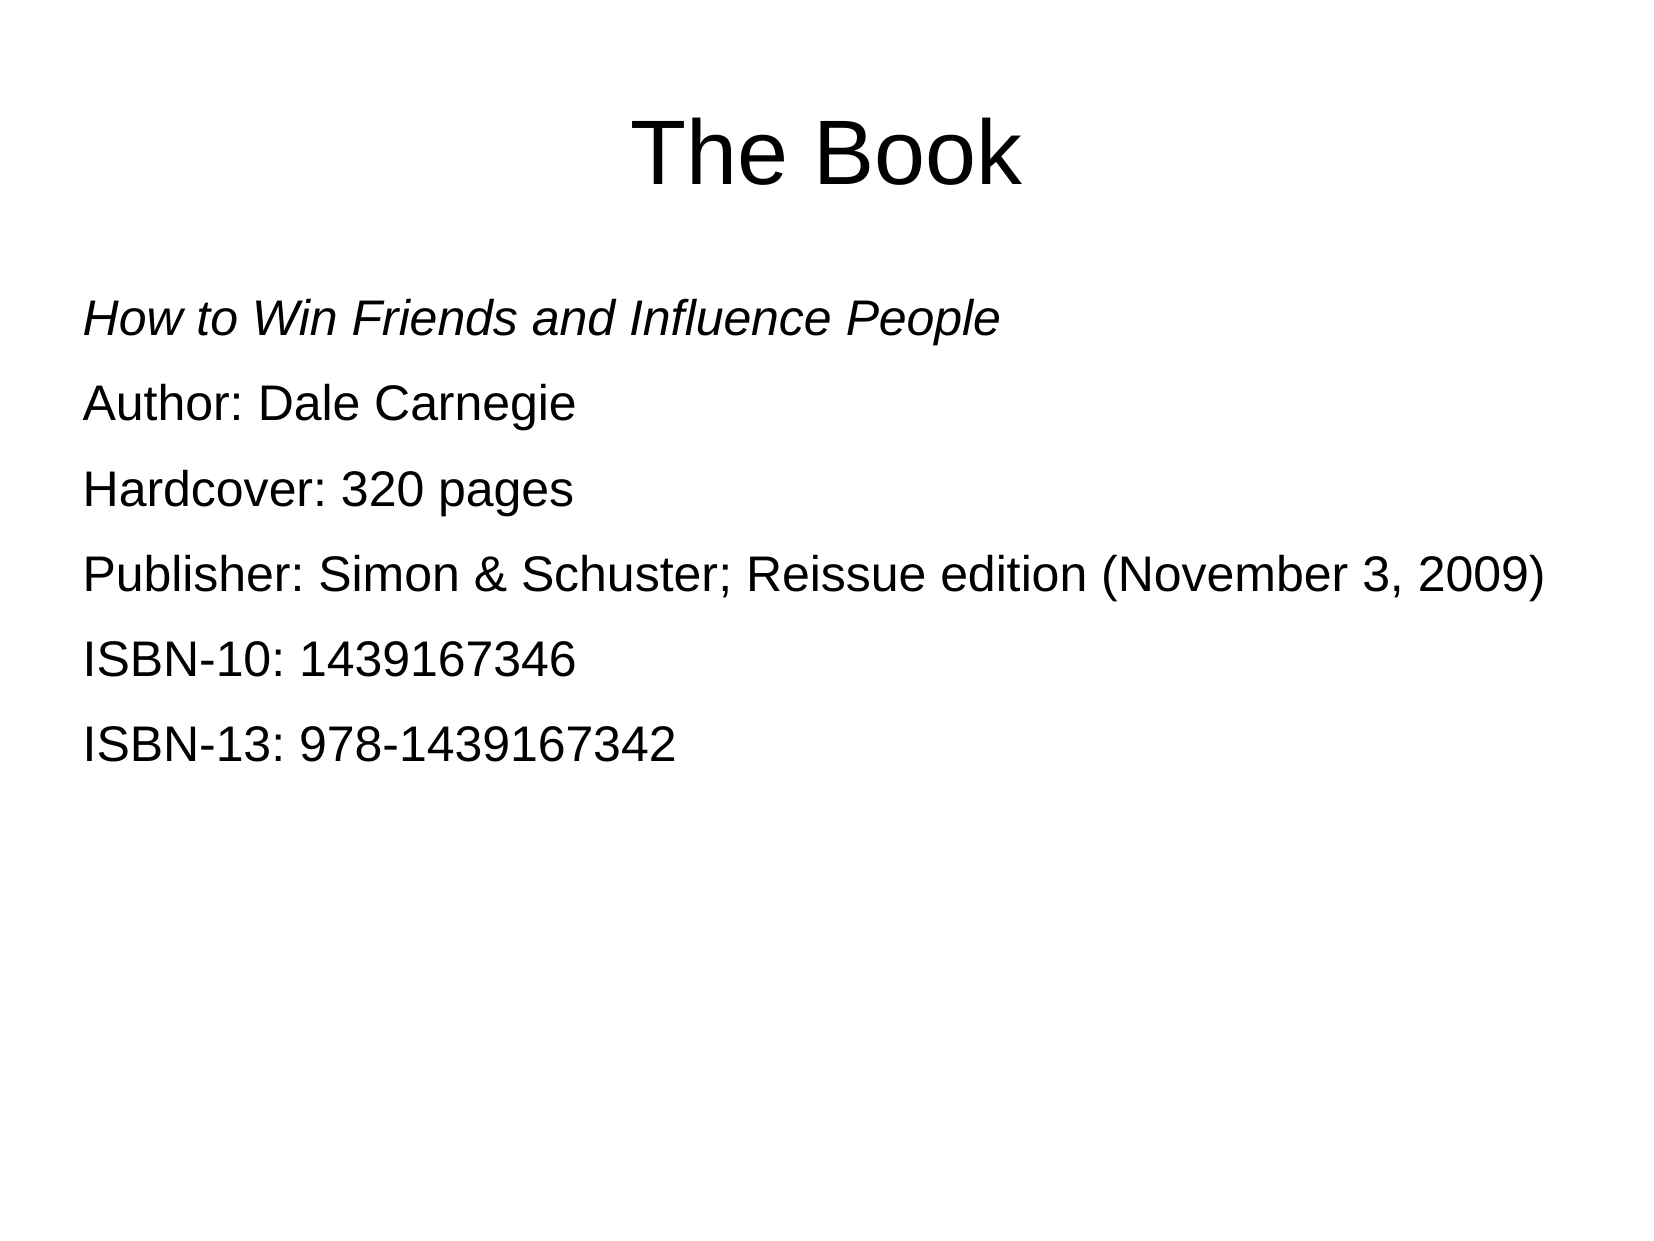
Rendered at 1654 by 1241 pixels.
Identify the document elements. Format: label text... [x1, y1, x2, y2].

list How to Win Friends and Influence People Author: Dale Carnegie Hardcover: 320 pages Publisher: Simon & Schuster; Reissue edition (November 3, 2009) ISBN-10: 1439167346 ISBN-13: 978-1439167342 [82, 290, 1571, 1094]
title The Book [82, 56, 1571, 250]
